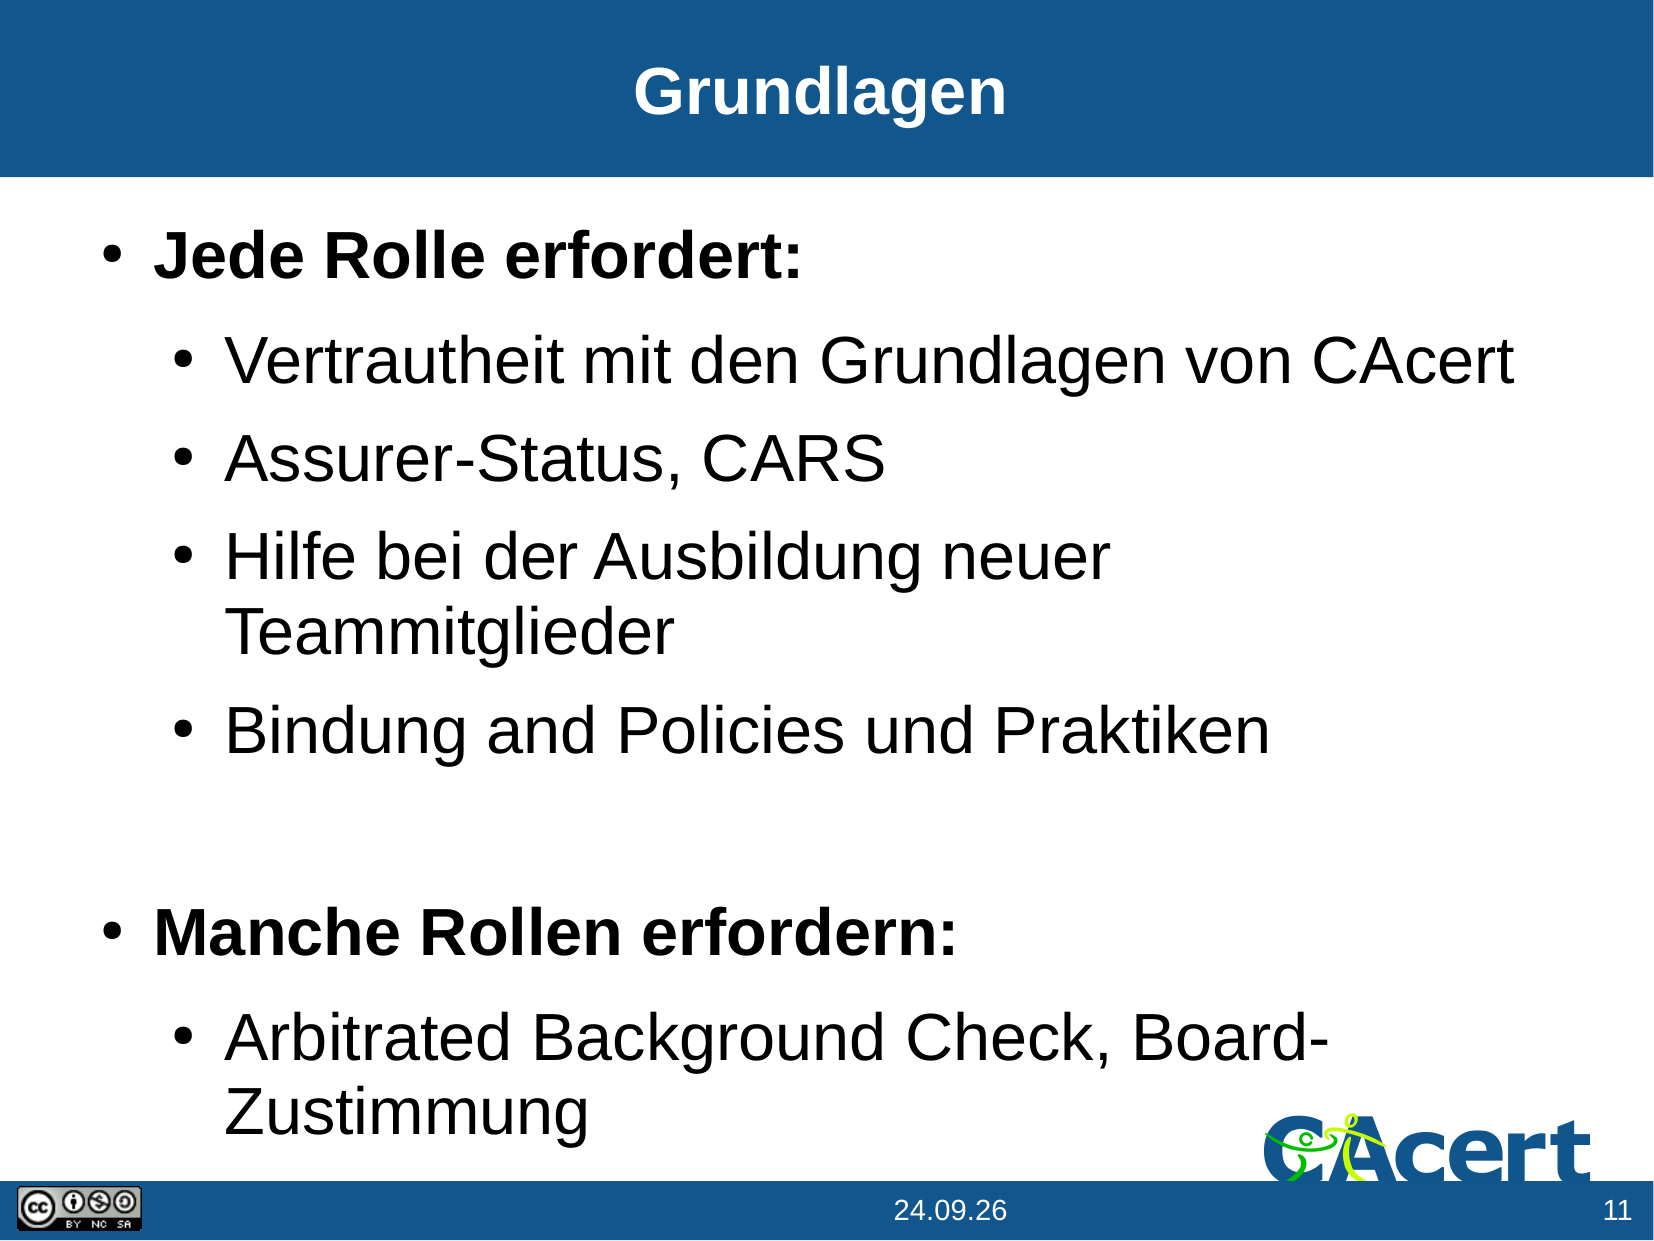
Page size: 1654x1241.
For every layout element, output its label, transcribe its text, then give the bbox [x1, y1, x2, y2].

list Jede Rolle erfordert: Vertrautheit mit den Grundlagen von CAcert Assurer-Status, CARS Hilfe bei der Ausbildung neuer Teammitglieder Bindung and Policies und Praktiken Manche Rollen erfordern: Arbitrated Background Check, Board-Zustimmung [82, 218, 1571, 1150]
picture [1263, 1112, 1591, 1181]
title Grundlagen [76, 17, 1565, 166]
picture [17, 1186, 142, 1231]
